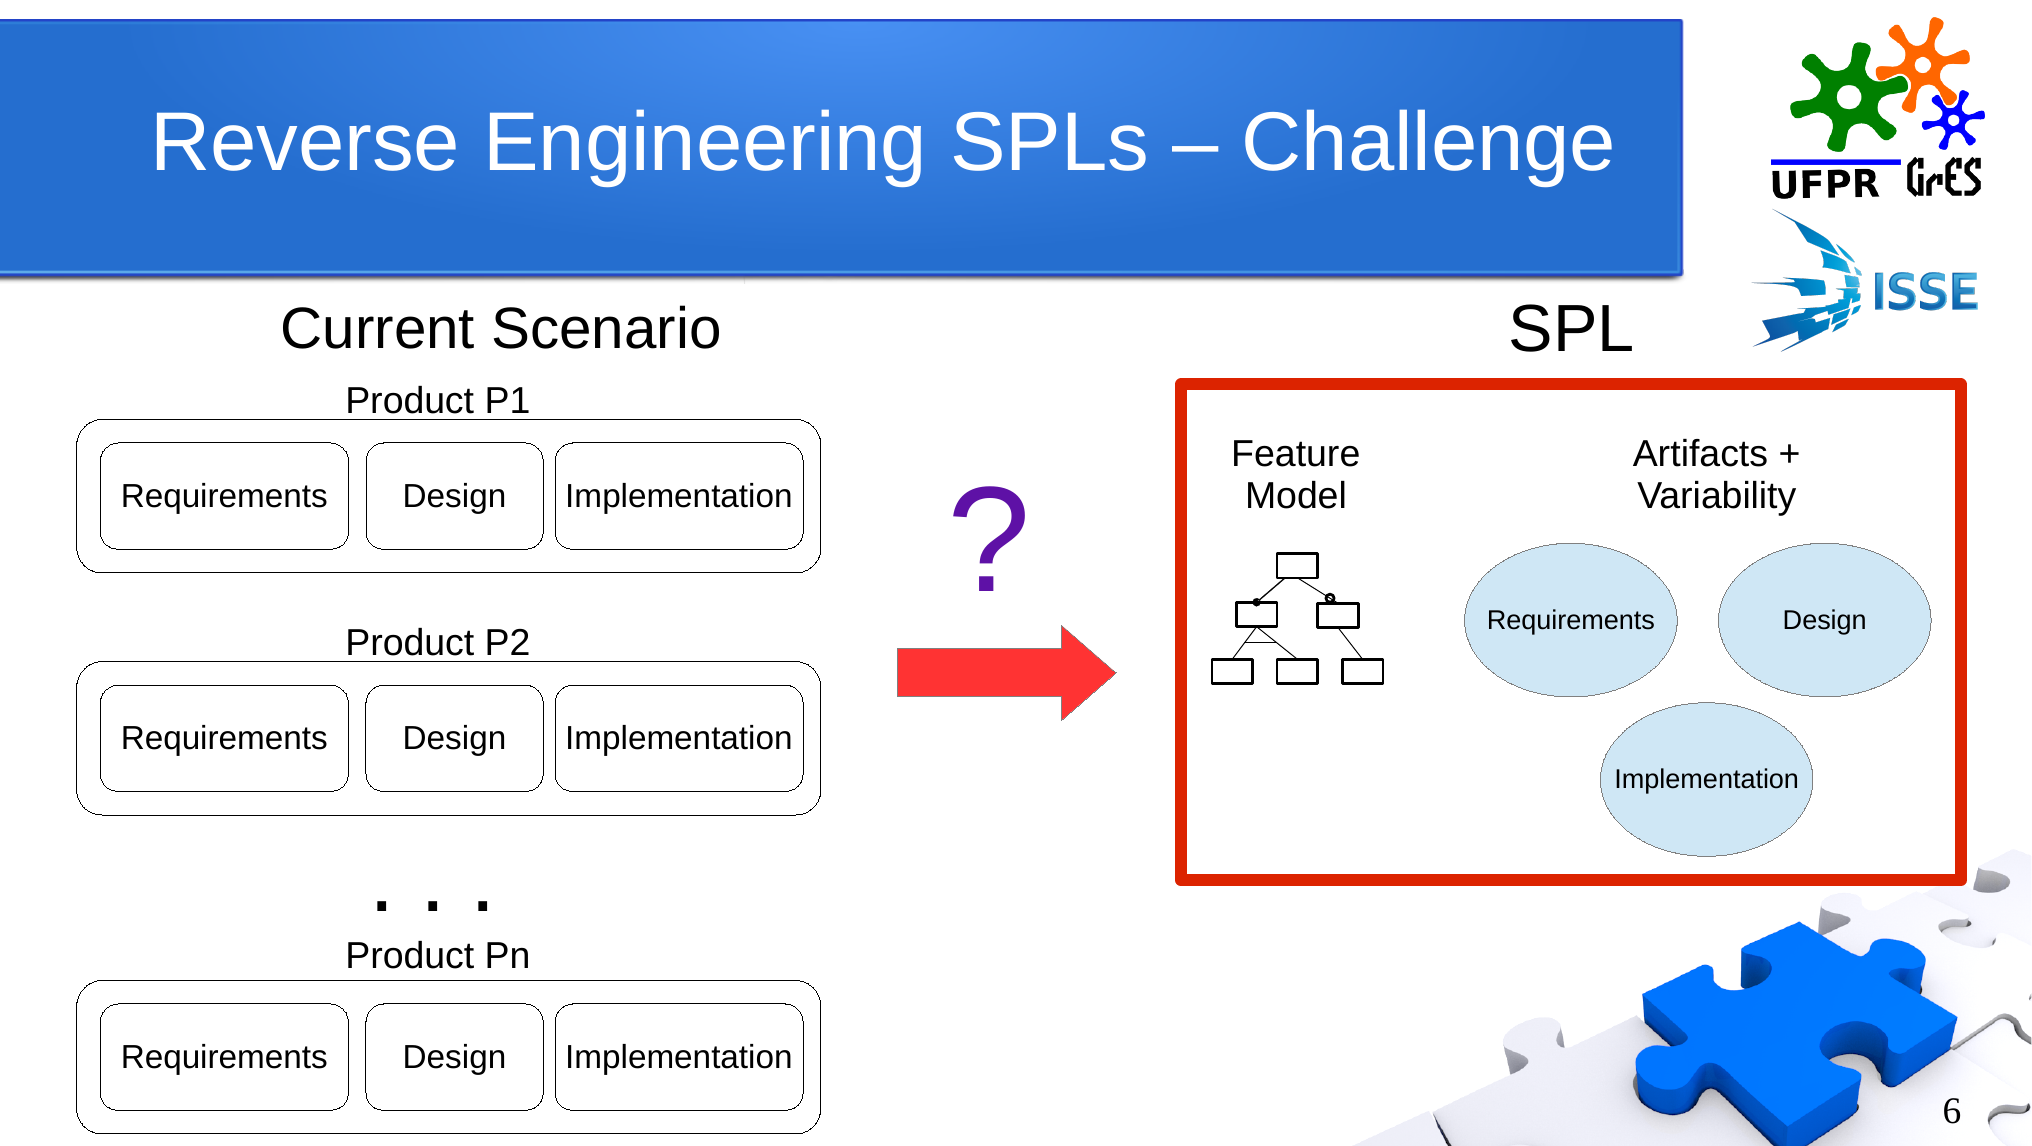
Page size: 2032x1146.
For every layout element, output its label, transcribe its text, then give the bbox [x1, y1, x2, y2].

text_box Implementation [555, 1003, 804, 1111]
text_box Requirements [100, 442, 349, 550]
text_box Design [366, 442, 544, 550]
text_box Requirements [100, 685, 349, 792]
picture [1210, 552, 1385, 686]
text_box Requirements [1464, 543, 1678, 697]
picture [1334, 753, 1955, 874]
text_box Implementation [555, 442, 804, 550]
text_box . . . [354, 820, 745, 939]
text_box [897, 625, 1117, 721]
picture [1736, 200, 1997, 366]
text_box Current Scenario [265, 288, 737, 369]
text_box SPL [1494, 283, 1651, 374]
text_box Design [1718, 543, 1932, 697]
text_box Artifacts + Variability [1618, 425, 1816, 524]
text_box Design [365, 1003, 544, 1111]
text_box Feature Model [1216, 425, 1376, 524]
text_box ? [933, 448, 1047, 632]
text_box Implementation [555, 685, 804, 792]
text_box Product Pn [330, 927, 546, 984]
picture [0, 19, 1689, 284]
text_box Design [365, 685, 544, 792]
picture [1334, 753, 2032, 1146]
text_box Product P1 [330, 372, 546, 429]
text_box Implementation [1600, 702, 1813, 857]
title Reverse Engineering SPLs – Challenge [101, 45, 1666, 237]
text_box Product P2 [330, 614, 546, 671]
picture [1771, 17, 1985, 199]
text_box Requirements [100, 1003, 349, 1111]
